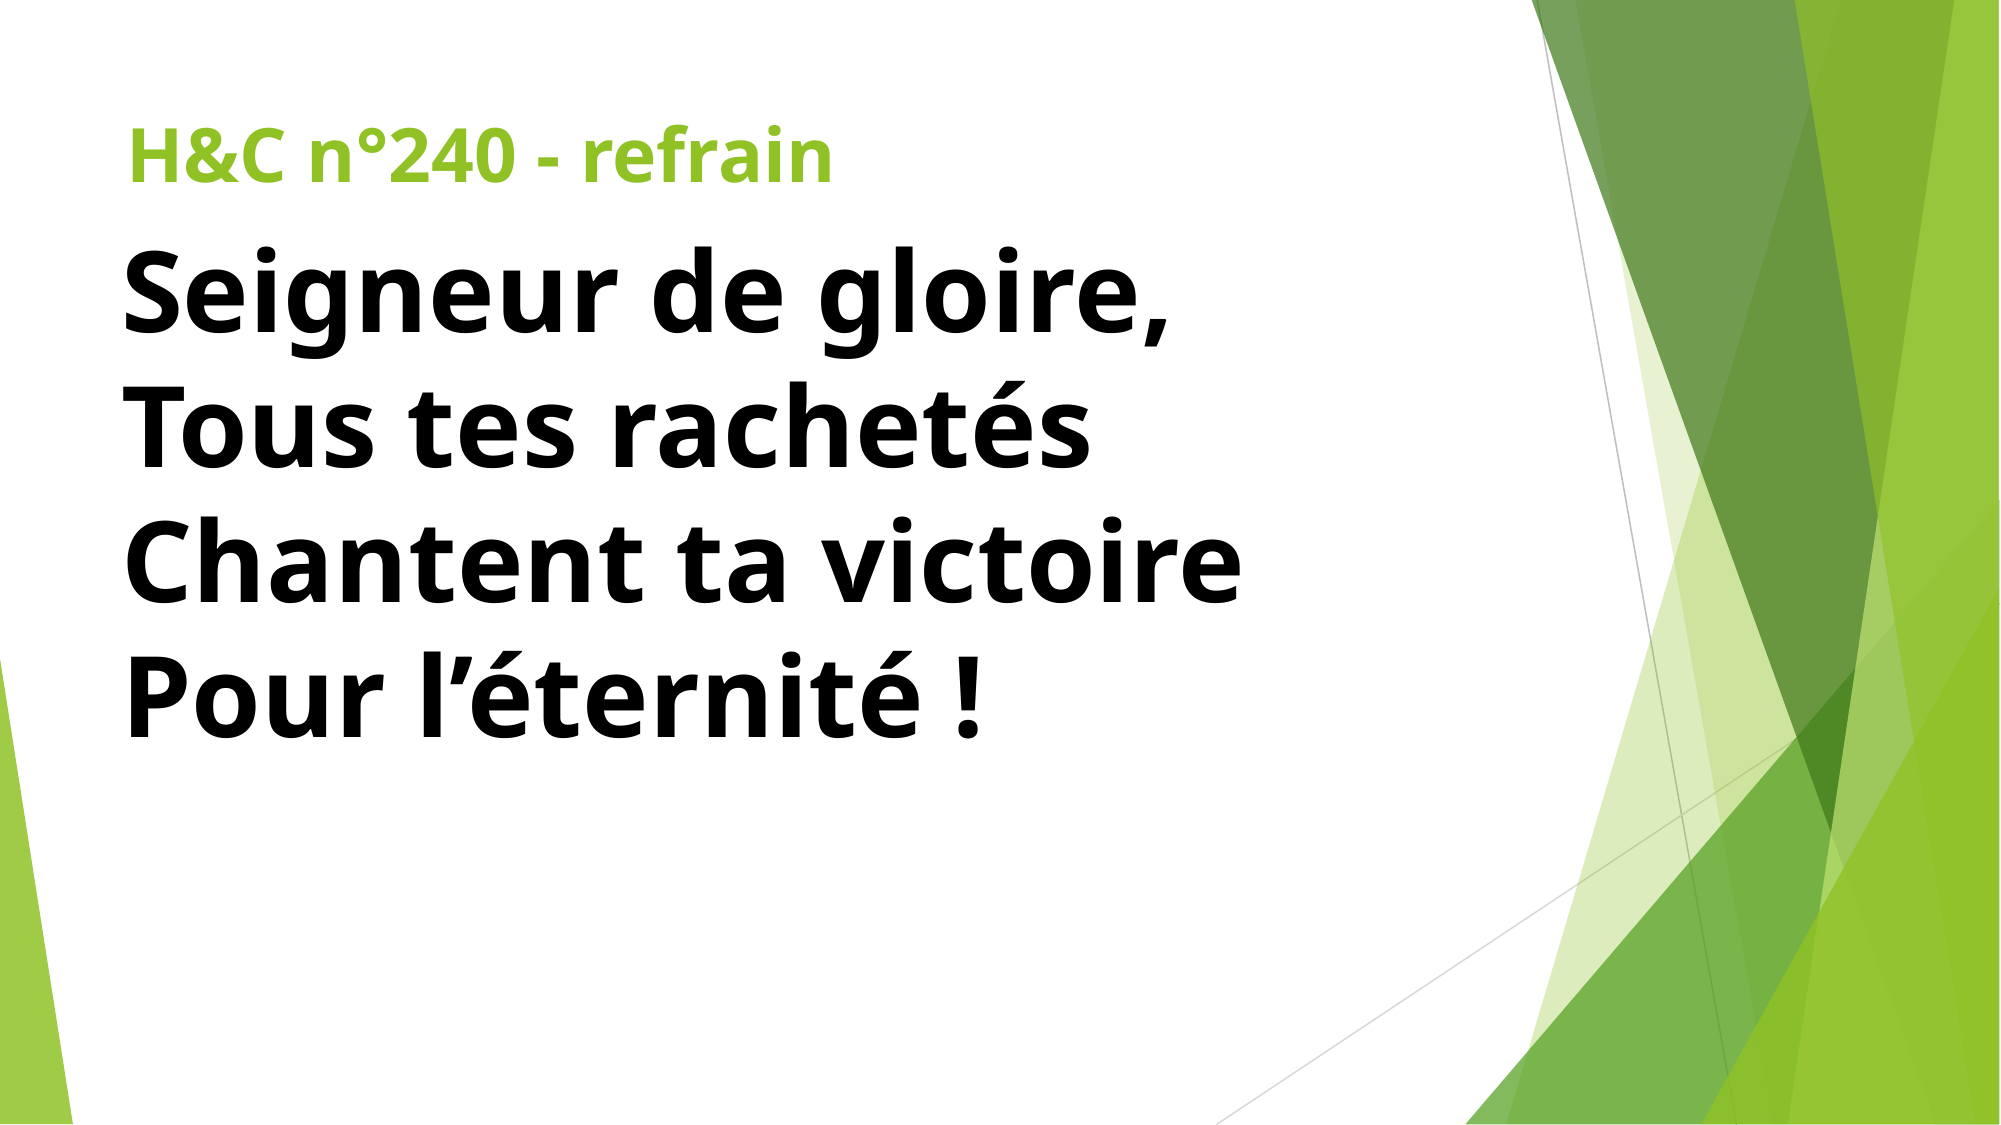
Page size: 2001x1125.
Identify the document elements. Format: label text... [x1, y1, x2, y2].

text_box H&C n°240 - refrain [111, 99, 1522, 213]
text_box Seigneur de gloire, Tous tes rachetés Chantent ta victoire Pour l’éternité ! [106, 213, 1973, 1037]
